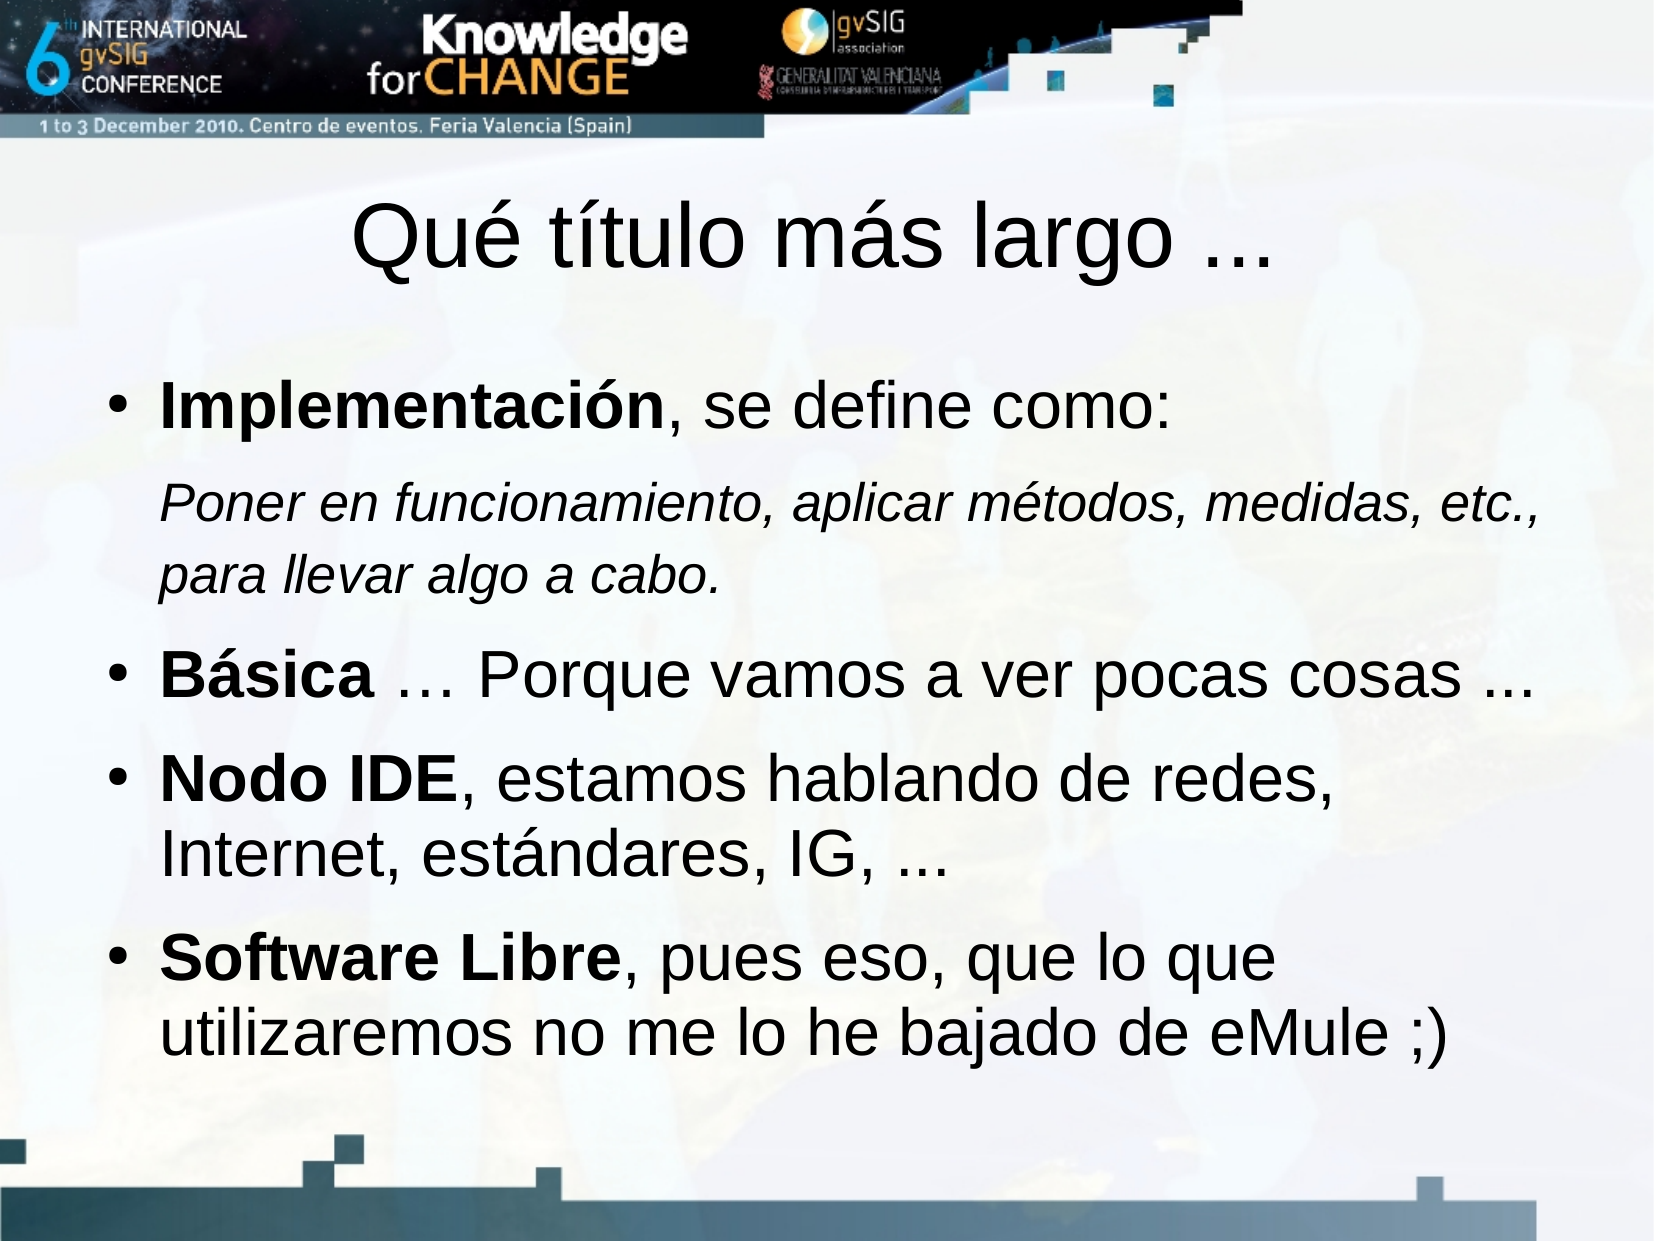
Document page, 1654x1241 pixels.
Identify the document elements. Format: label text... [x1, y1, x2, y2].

picture [0, 0, 1654, 1241]
list Implementación, se define como: Poner en funcionamiento, aplicar métodos, medidas, etc., para llevar algo a cabo. Básica … Porque vamos a ver pocas cosas ... Nodo IDE, estamos hablando de redes, Internet, estándares, IG, ... Software Libre, pues eso, que lo que utilizaremos no me lo he bajado de eMule ;) [88, 367, 1577, 1123]
title Qué título más largo ... [82, 147, 1571, 325]
